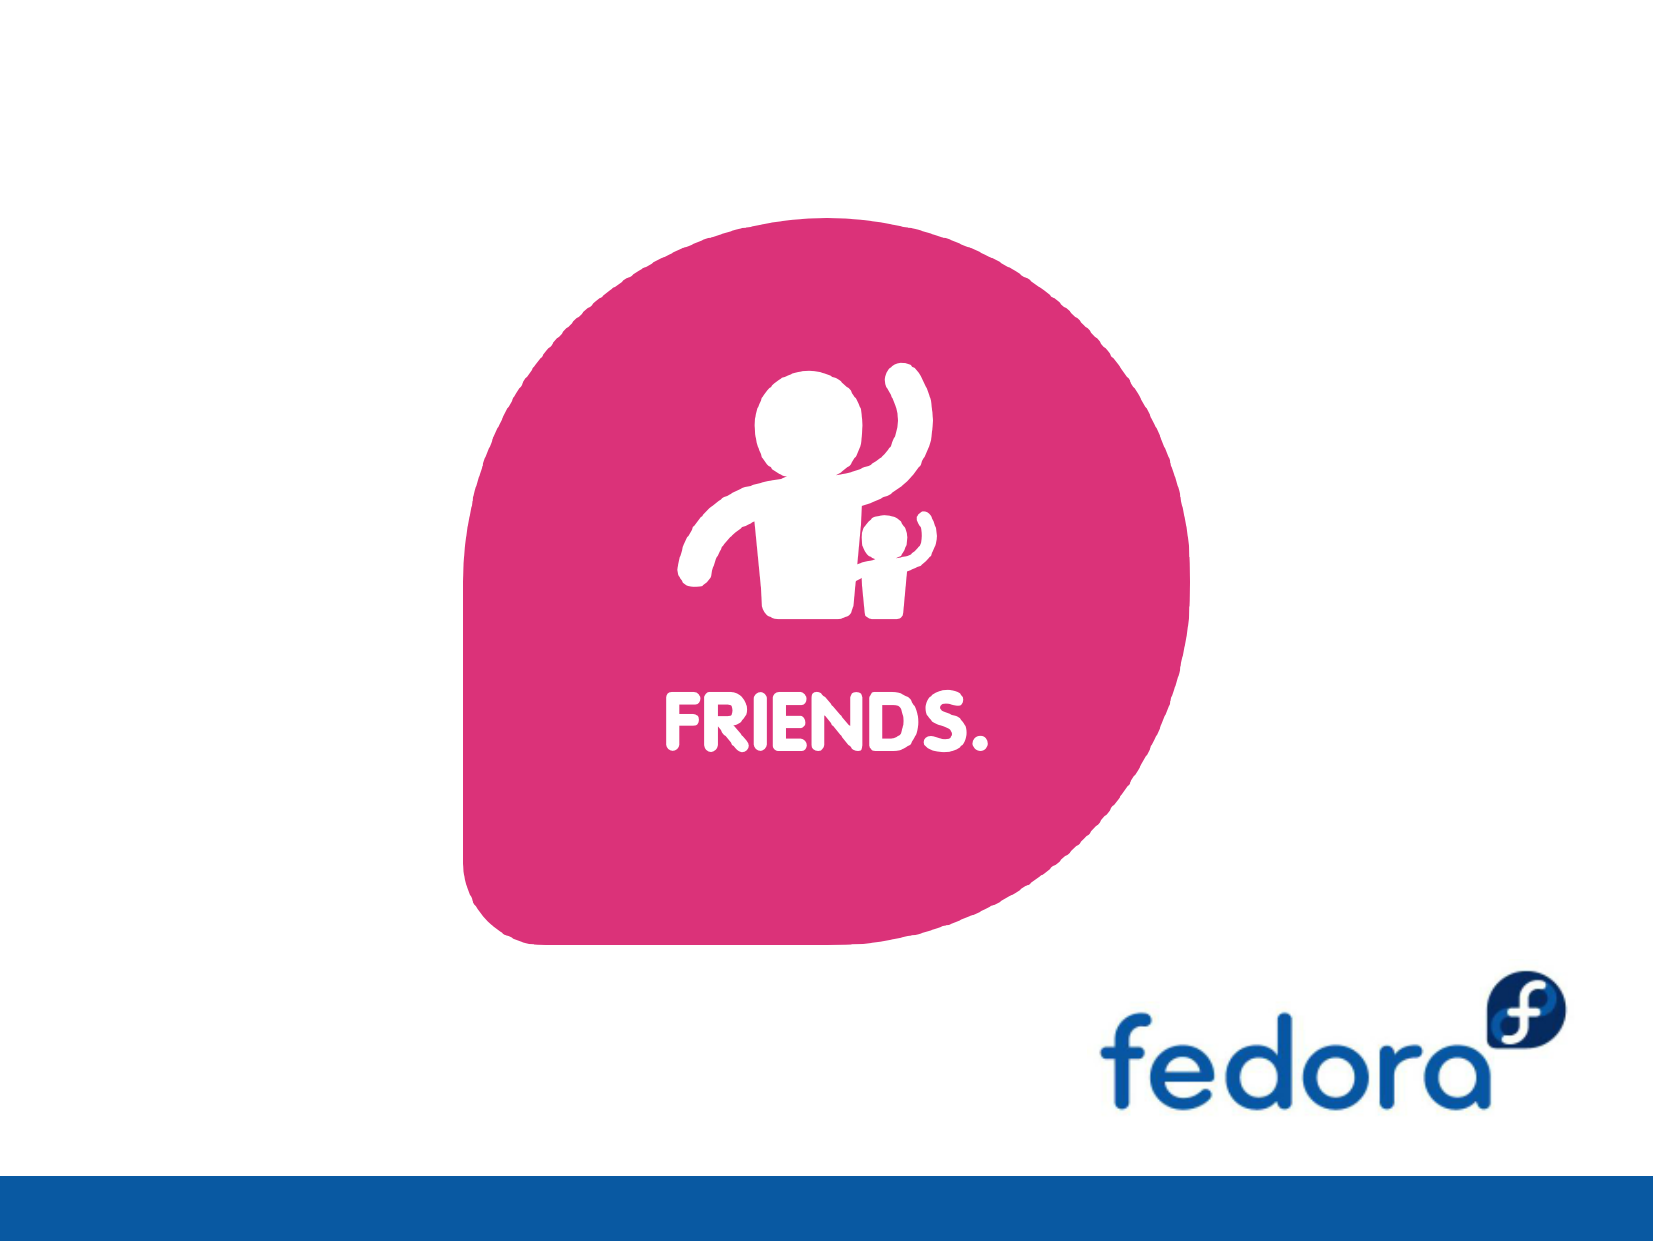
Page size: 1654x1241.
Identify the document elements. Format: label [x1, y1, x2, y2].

picture [463, 218, 1190, 945]
picture [0, 1176, 1653, 1241]
picture [1087, 959, 1575, 1125]
